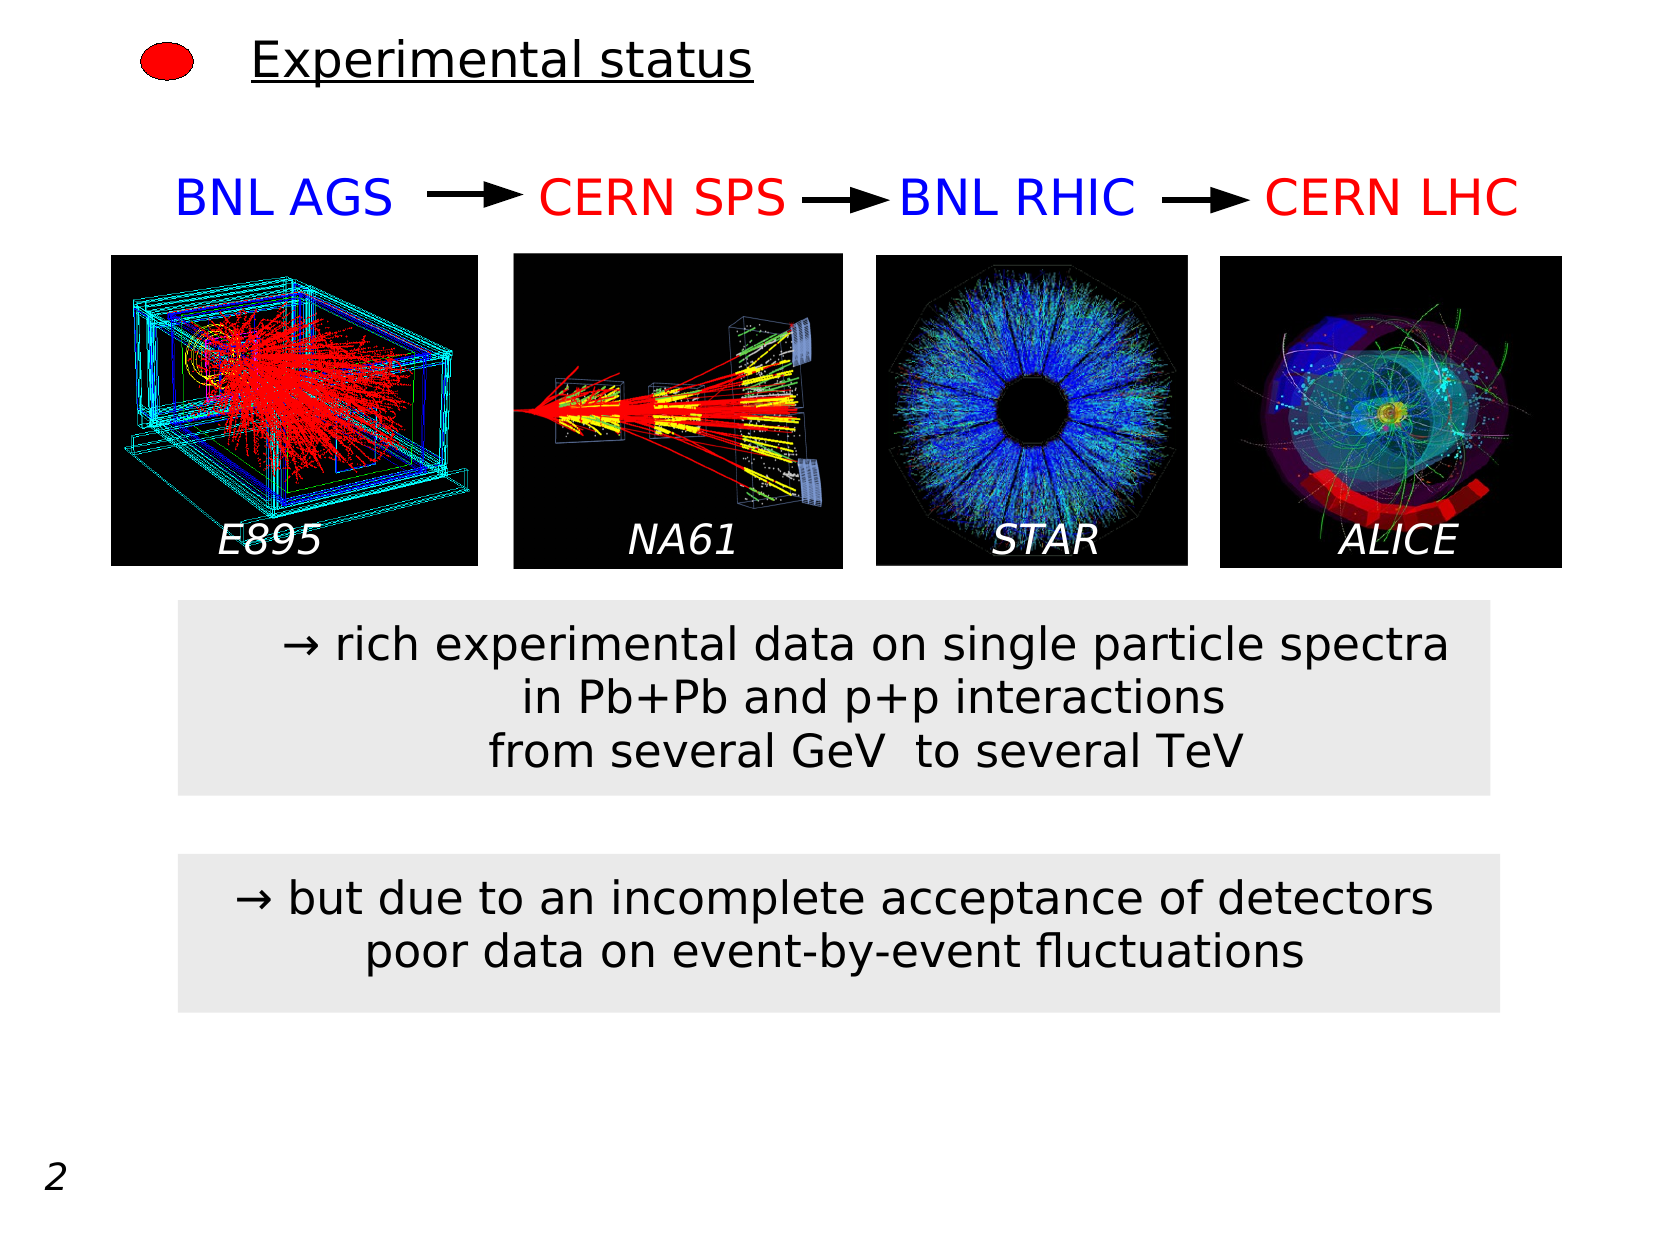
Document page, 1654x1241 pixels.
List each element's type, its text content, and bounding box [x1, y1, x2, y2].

text_box [177, 853, 1501, 1013]
text_box → but due to an incomplete acceptance of detectors poor data on event-by-event fluctuations [234, 872, 1436, 1032]
text_box E895 NA61 STAR ALICE [169, 507, 1461, 566]
picture [1220, 256, 1562, 569]
text_box Experimental status [250, 30, 754, 90]
text_box → rich experimental data on single particle spectra in Pb+Pb and p+p interactions from several GeV to several TeV [281, 618, 1452, 778]
text_box [140, 42, 194, 81]
picture [513, 253, 843, 507]
text_box [177, 600, 1491, 796]
picture [876, 255, 1189, 507]
text_box BNL AGS CERN SPS BNL RHIC CERN LHC [174, 168, 1536, 228]
picture [111, 255, 478, 566]
